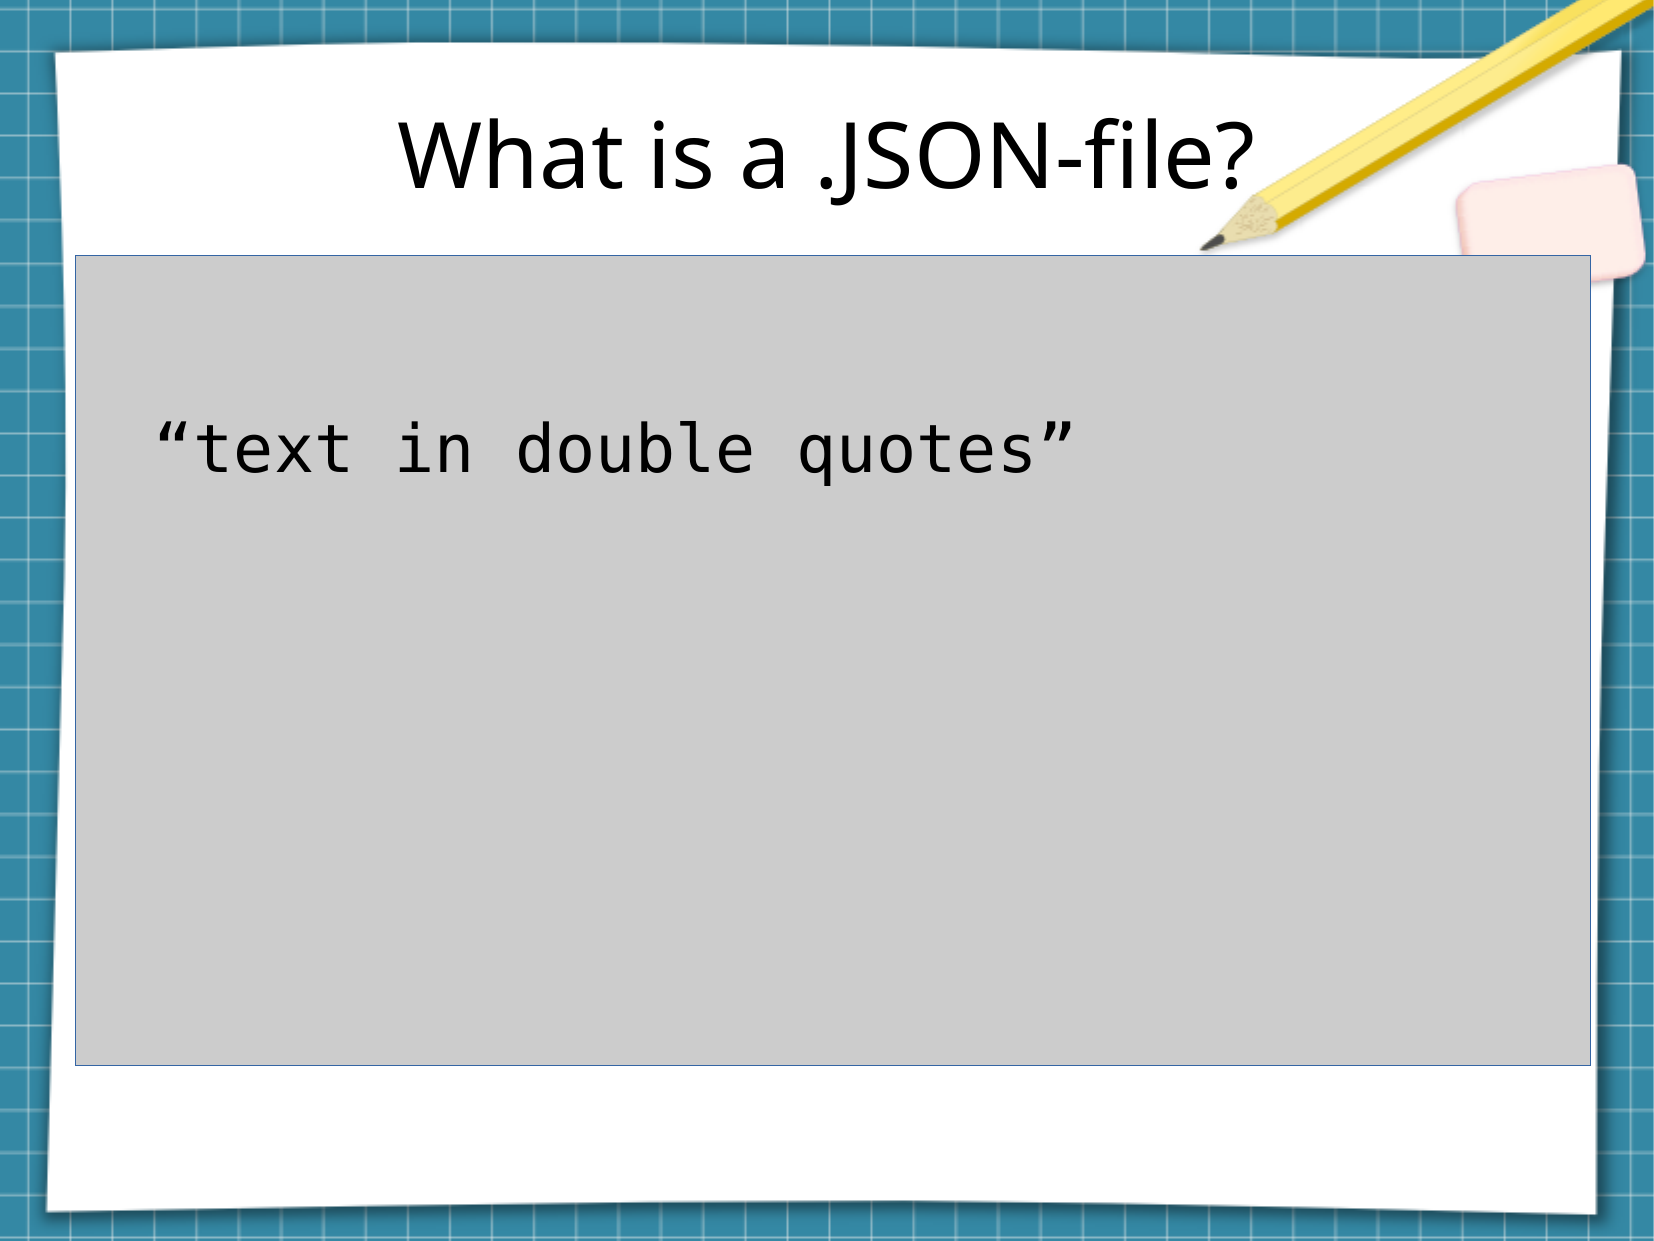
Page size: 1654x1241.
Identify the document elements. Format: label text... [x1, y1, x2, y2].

list “text in double quotes” [82, 290, 1571, 1010]
text_box [75, 255, 1591, 1066]
title What is a .JSON-file? [82, 49, 1571, 257]
picture [0, 0, 1654, 1241]
